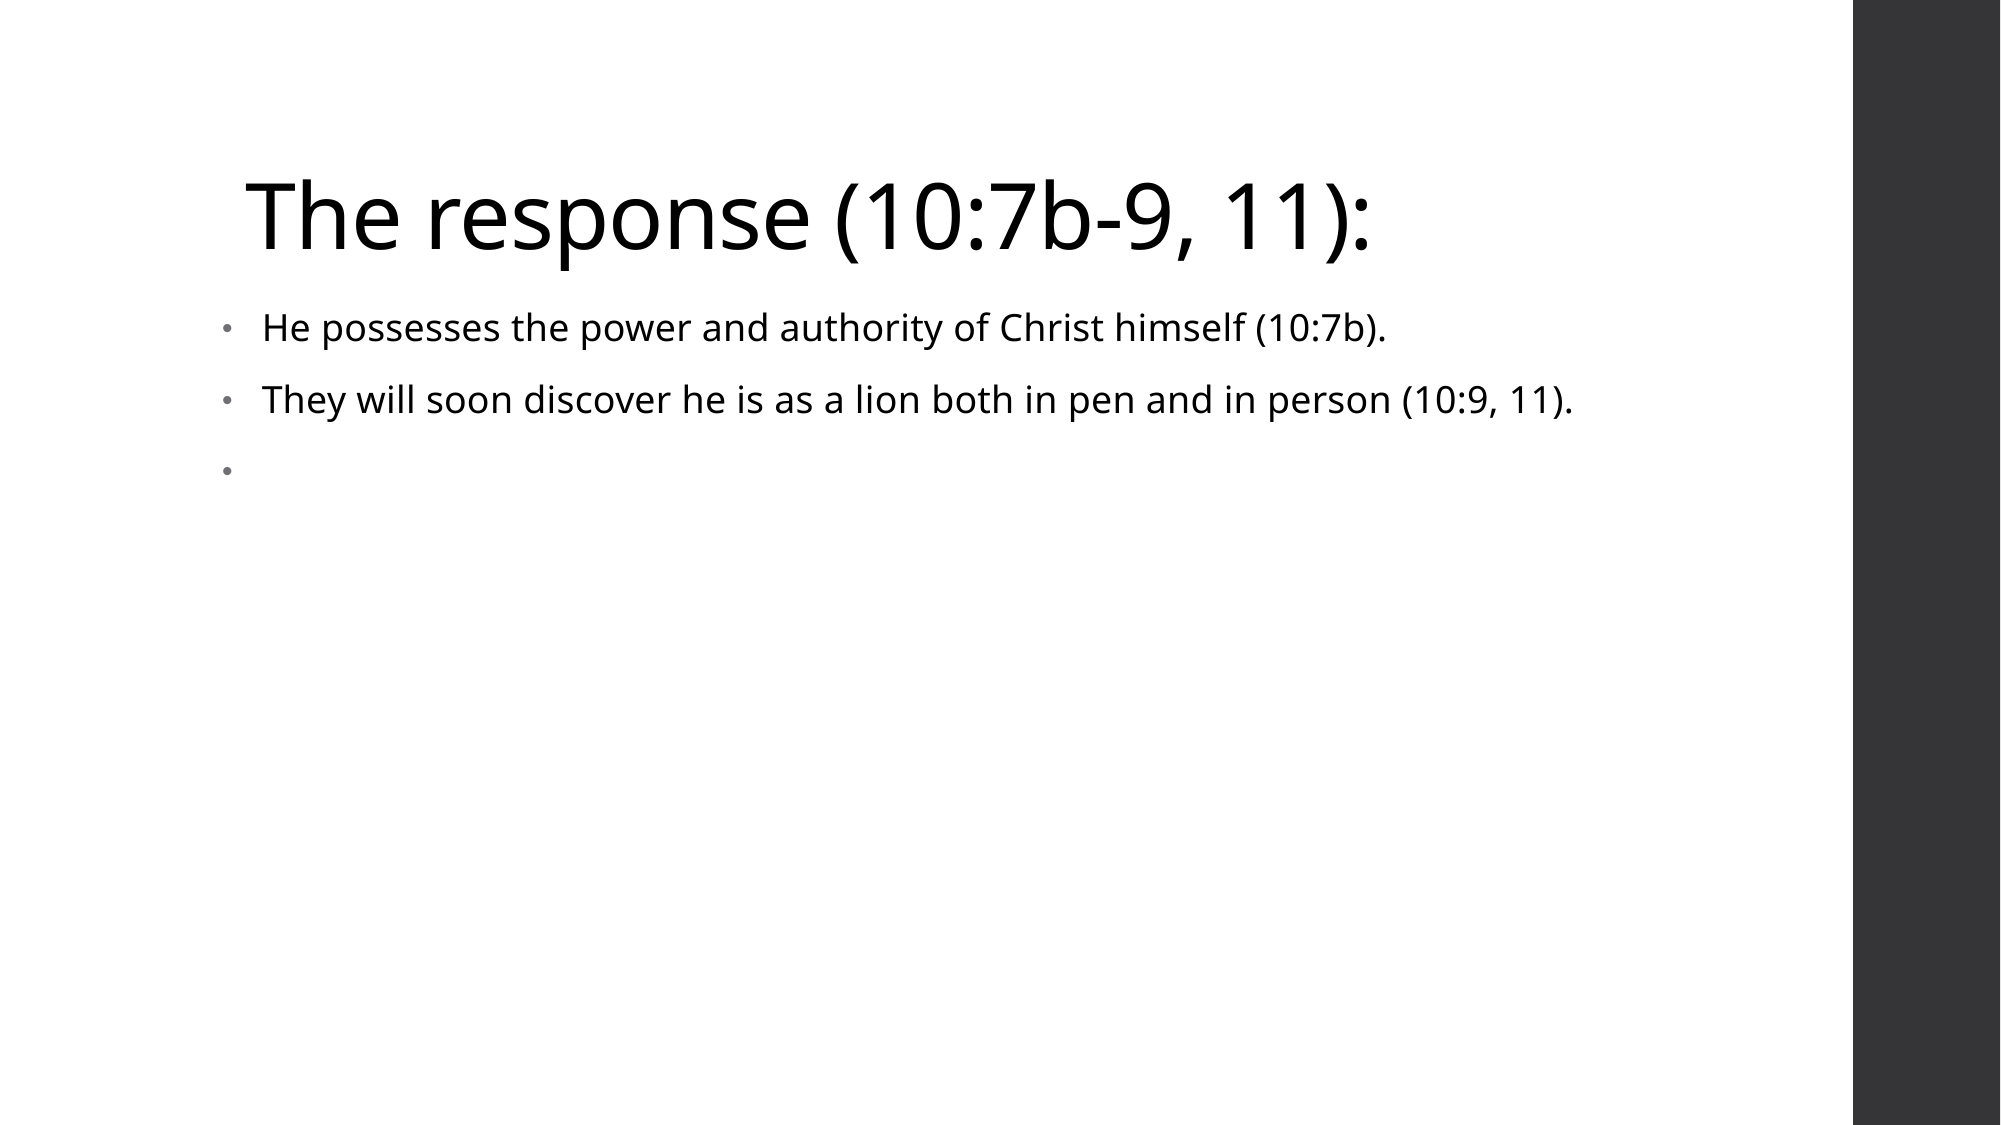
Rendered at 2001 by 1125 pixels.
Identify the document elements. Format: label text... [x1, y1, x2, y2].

list He possesses the power and authority of Christ himself (10:7b). They will soon discover he is as a lion both in pen and in person (10:9, 11). [206, 299, 1617, 1014]
title The response (10:7b-9, 11): [206, 60, 1797, 278]
